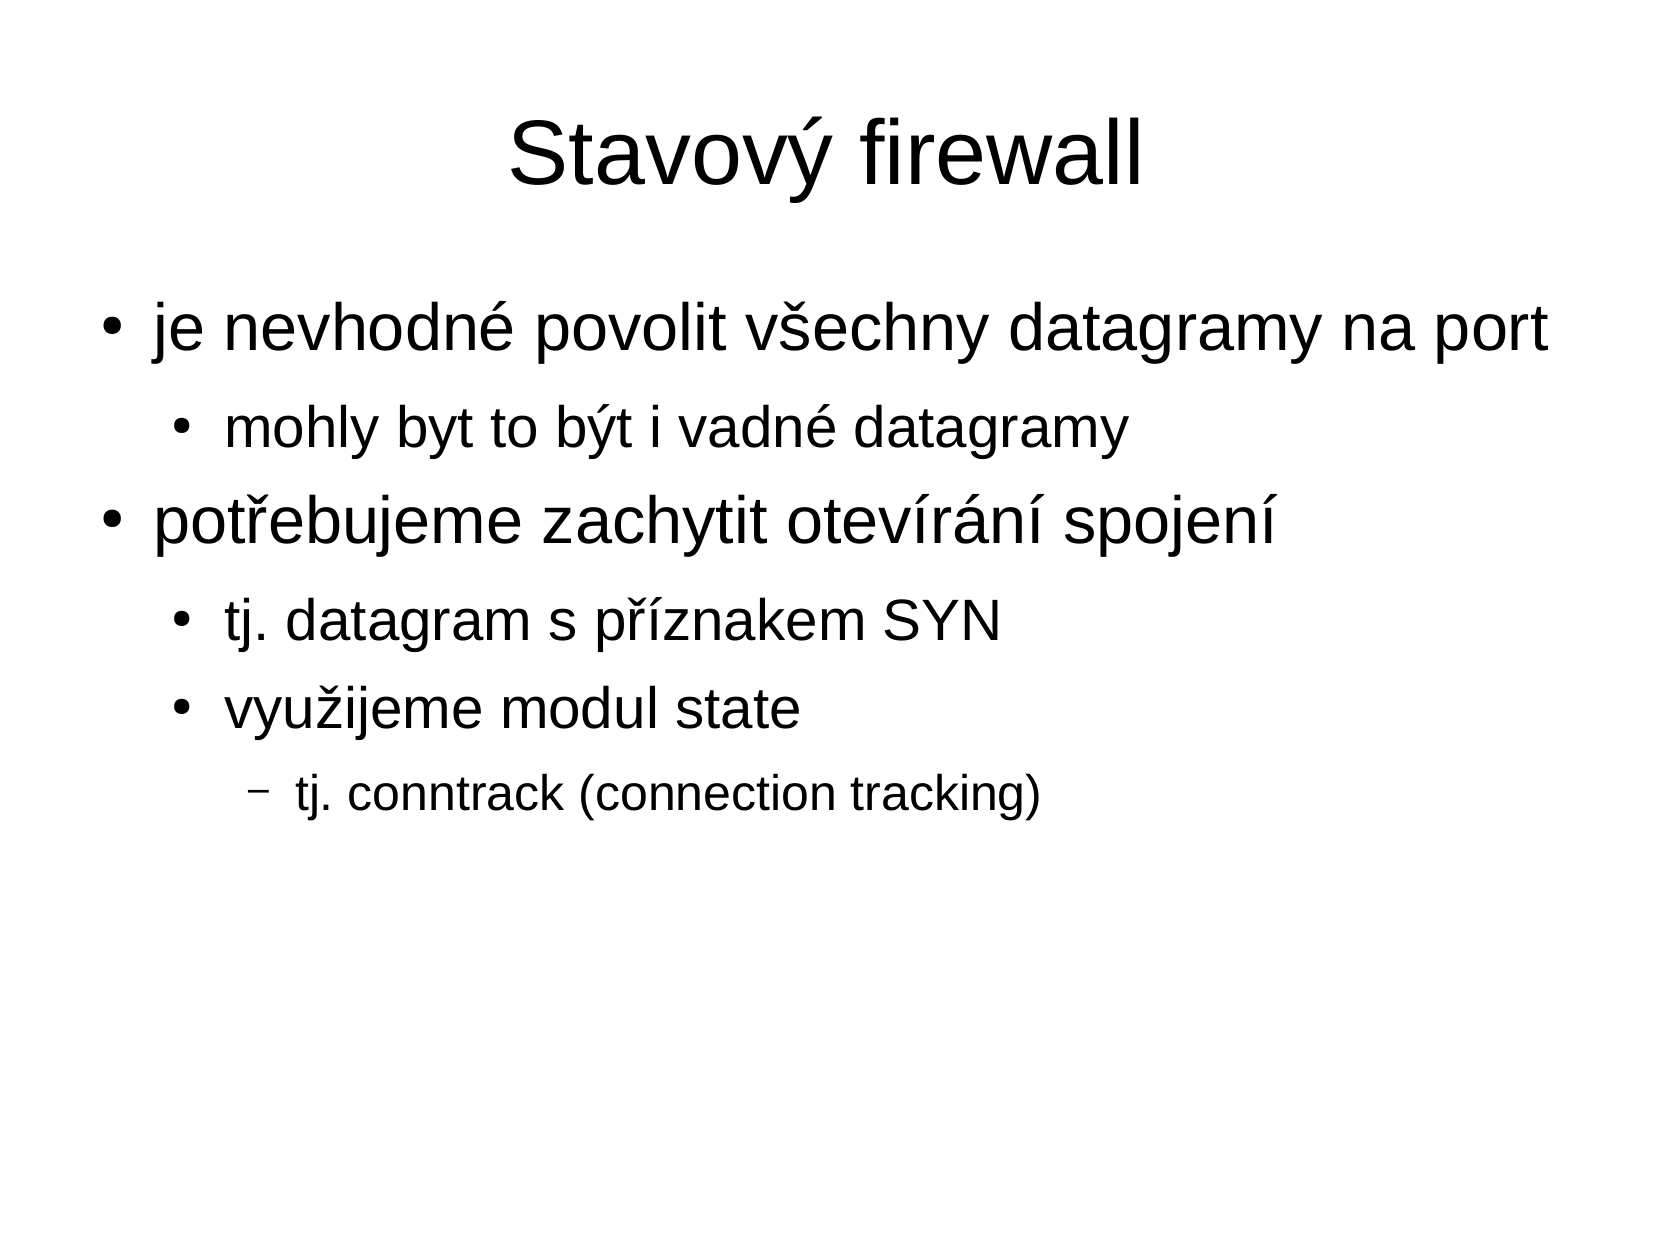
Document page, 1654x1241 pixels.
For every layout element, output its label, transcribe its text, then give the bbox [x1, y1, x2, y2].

list je nevhodné povolit všechny datagramy na port mohly byt to být i vadné datagramy potřebujeme zachytit otevírání spojení tj. datagram s příznakem SYN využijeme modul state tj. conntrack (connection tracking) [82, 290, 1571, 1109]
title Stavový firewall [82, 49, 1571, 257]
